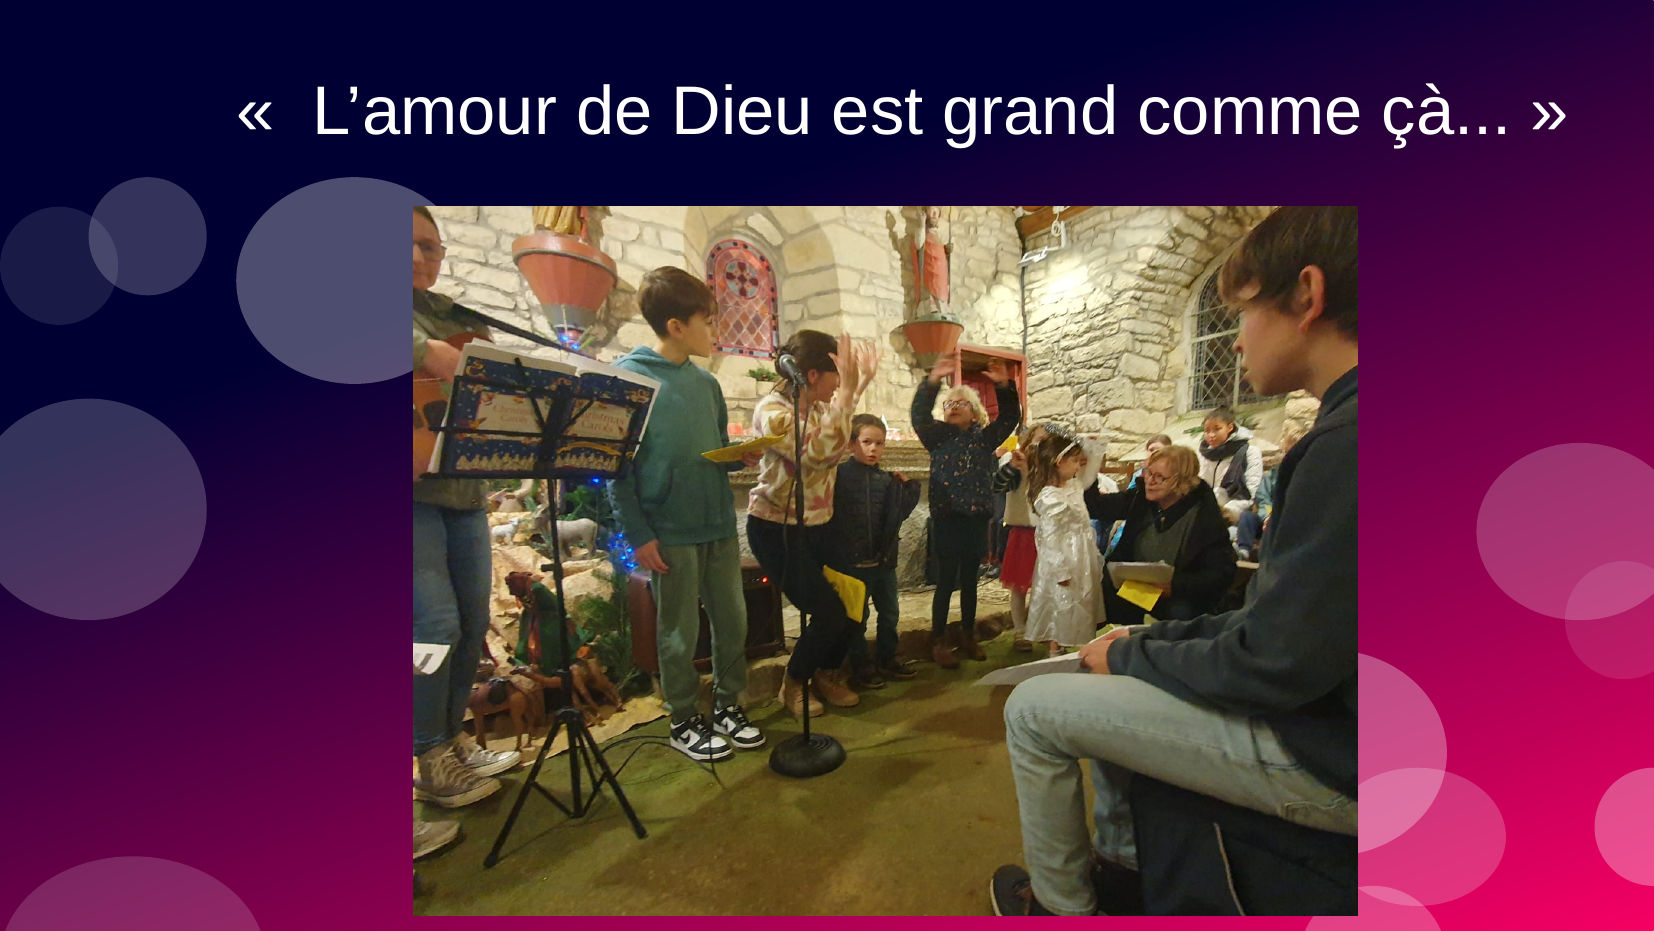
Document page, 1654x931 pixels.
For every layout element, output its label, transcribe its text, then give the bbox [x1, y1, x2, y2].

title « L’amour de Dieu est grand comme çà... » [236, 29, 1654, 192]
picture [413, 206, 1358, 916]
